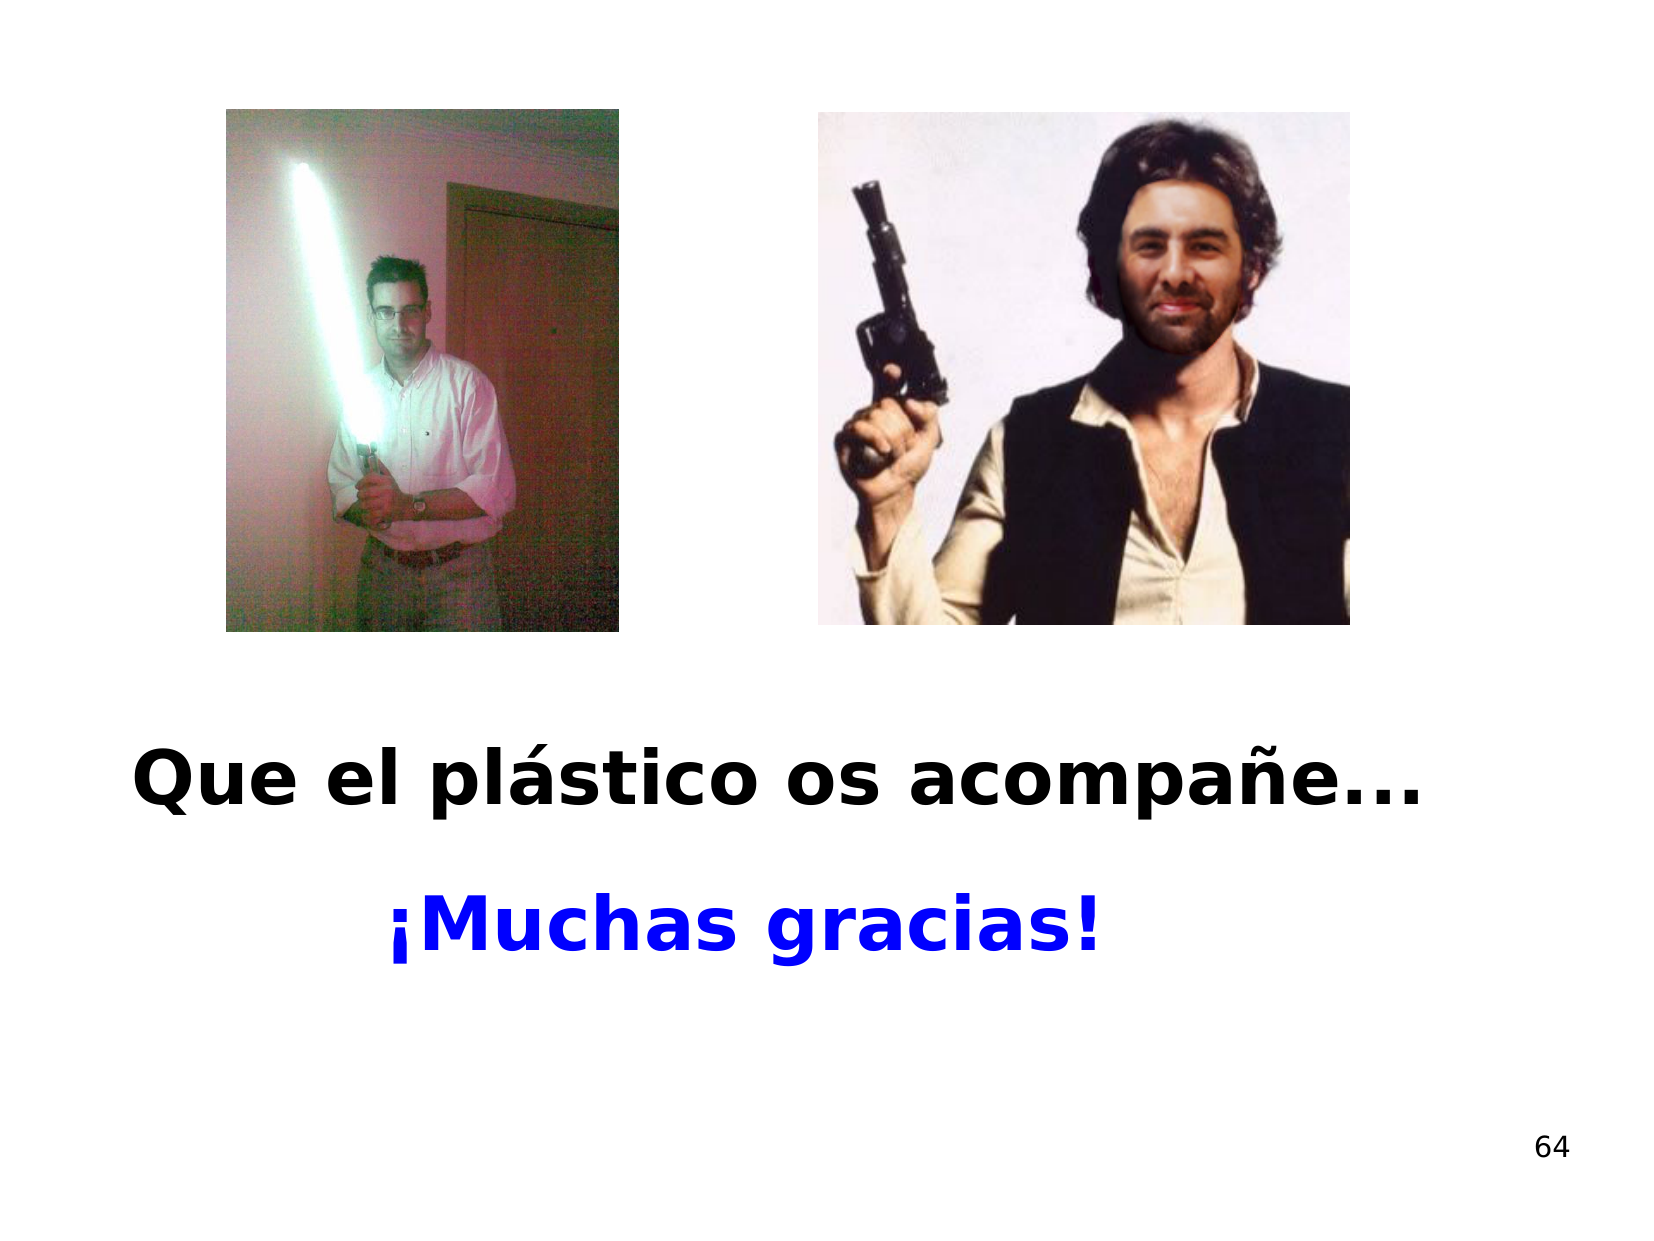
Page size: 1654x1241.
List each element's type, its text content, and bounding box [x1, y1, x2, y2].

text_box ¡Muchas gracias! [369, 873, 1144, 1004]
picture [226, 109, 619, 632]
text_box Que el plástico os acompañe... [90, 727, 1608, 858]
picture [818, 112, 1350, 625]
